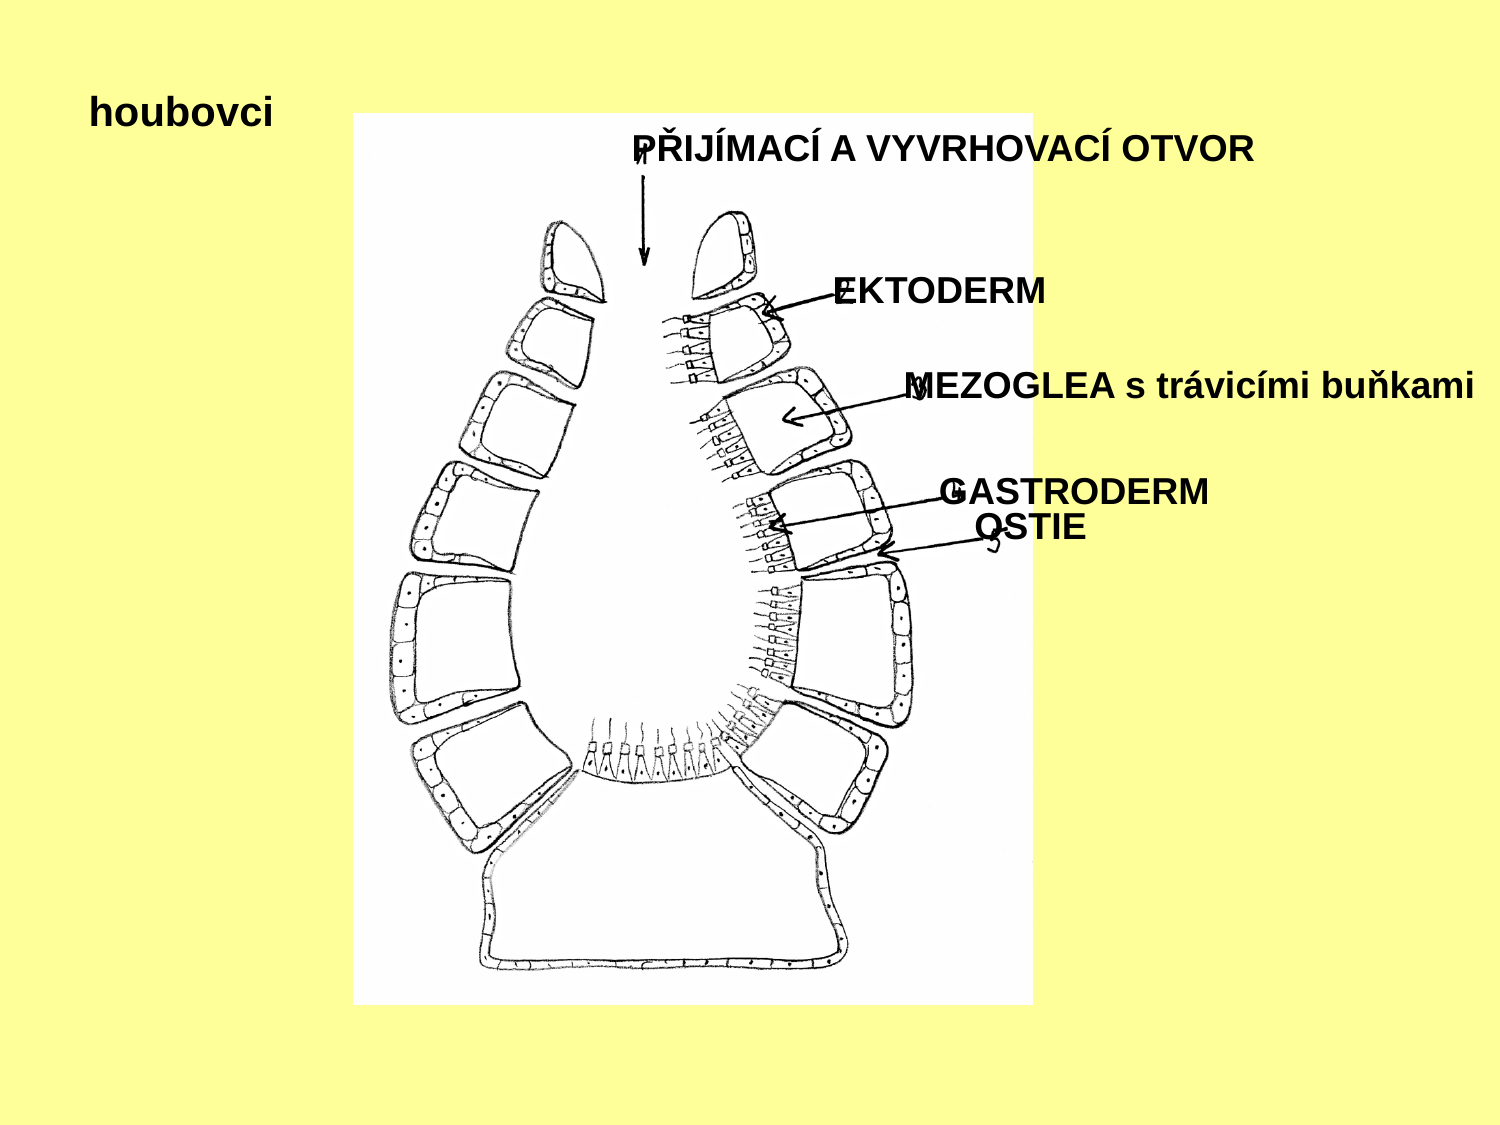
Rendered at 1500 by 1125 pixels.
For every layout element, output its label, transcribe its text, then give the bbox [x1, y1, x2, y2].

text_box OSTIE [959, 494, 1103, 555]
text_box EKTODERM [817, 258, 1063, 319]
text_box houbovci [73, 77, 290, 143]
picture [353, 113, 1033, 1005]
text_box PŘIJÍMACÍ A VYVRHOVACÍ OTVOR [616, 116, 1277, 178]
text_box GASTRODERM [923, 459, 1226, 520]
text_box MEZOGLEA s trávicími buňkami [888, 353, 1492, 414]
